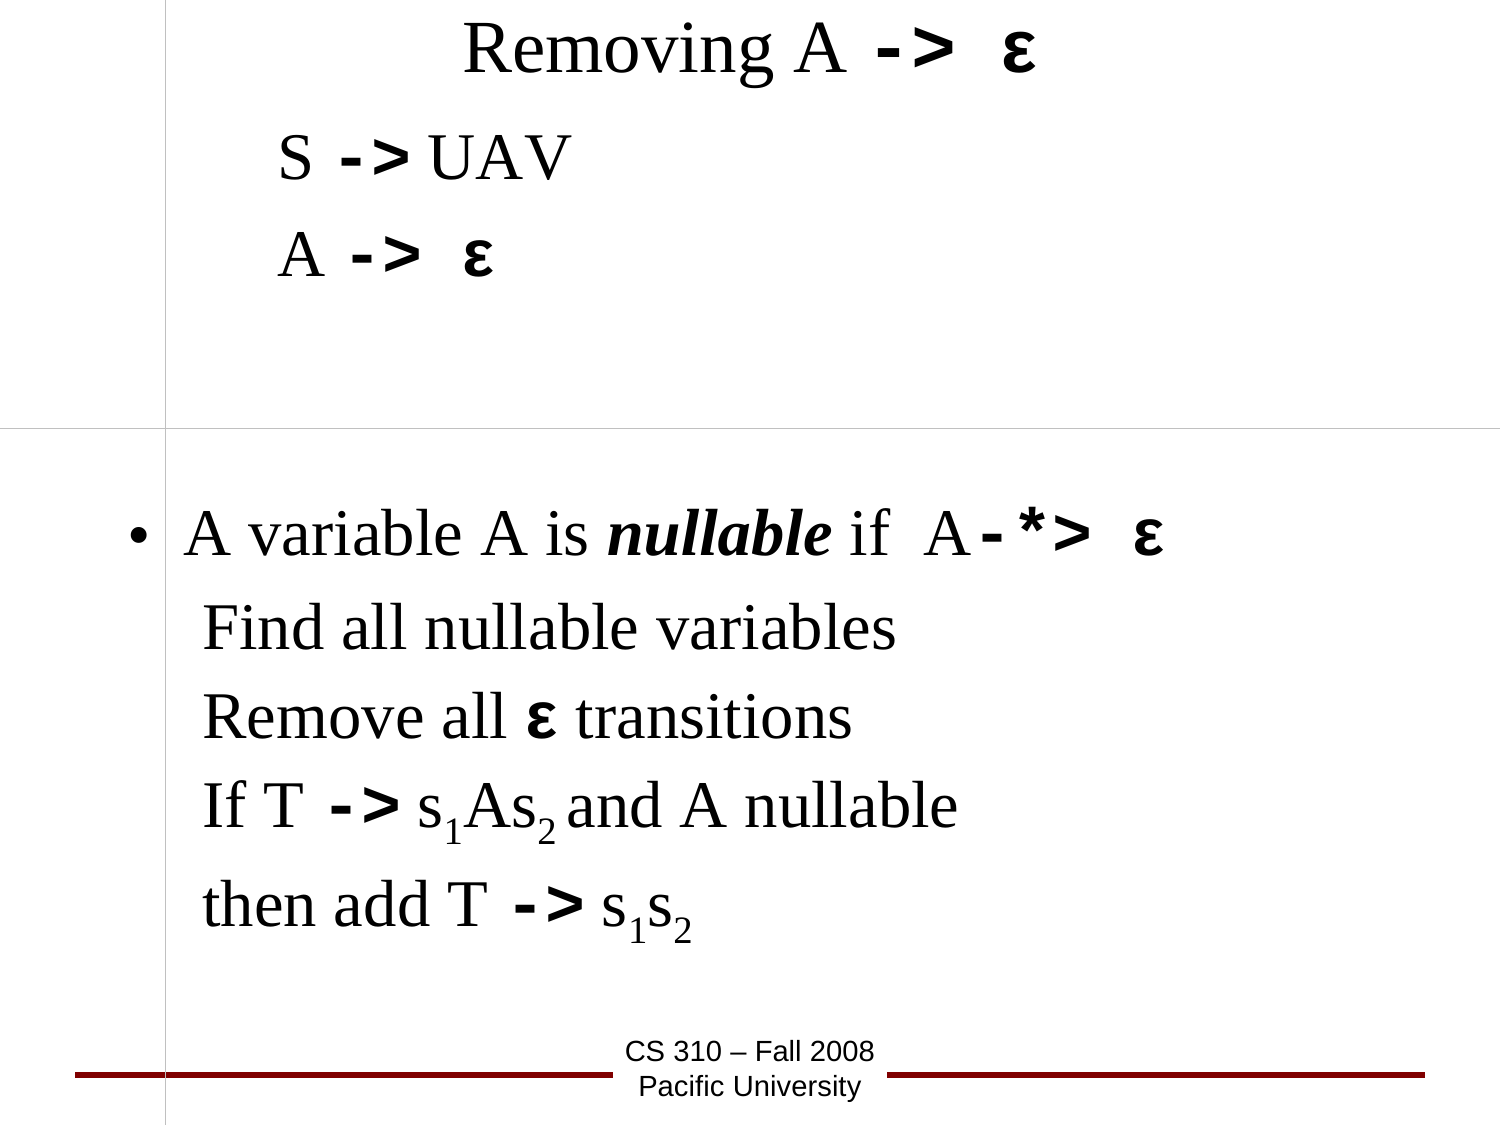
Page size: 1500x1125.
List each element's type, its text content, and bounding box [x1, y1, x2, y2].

list S -> UAV A -> ε A variable A is nullable if A-*> ε Find all nullable variables Remove all ε transitions If T -> s1As2 and A nullable then add T -> s1s2 [112, 112, 1388, 1001]
title Removing A -> ε [112, 0, 1388, 103]
